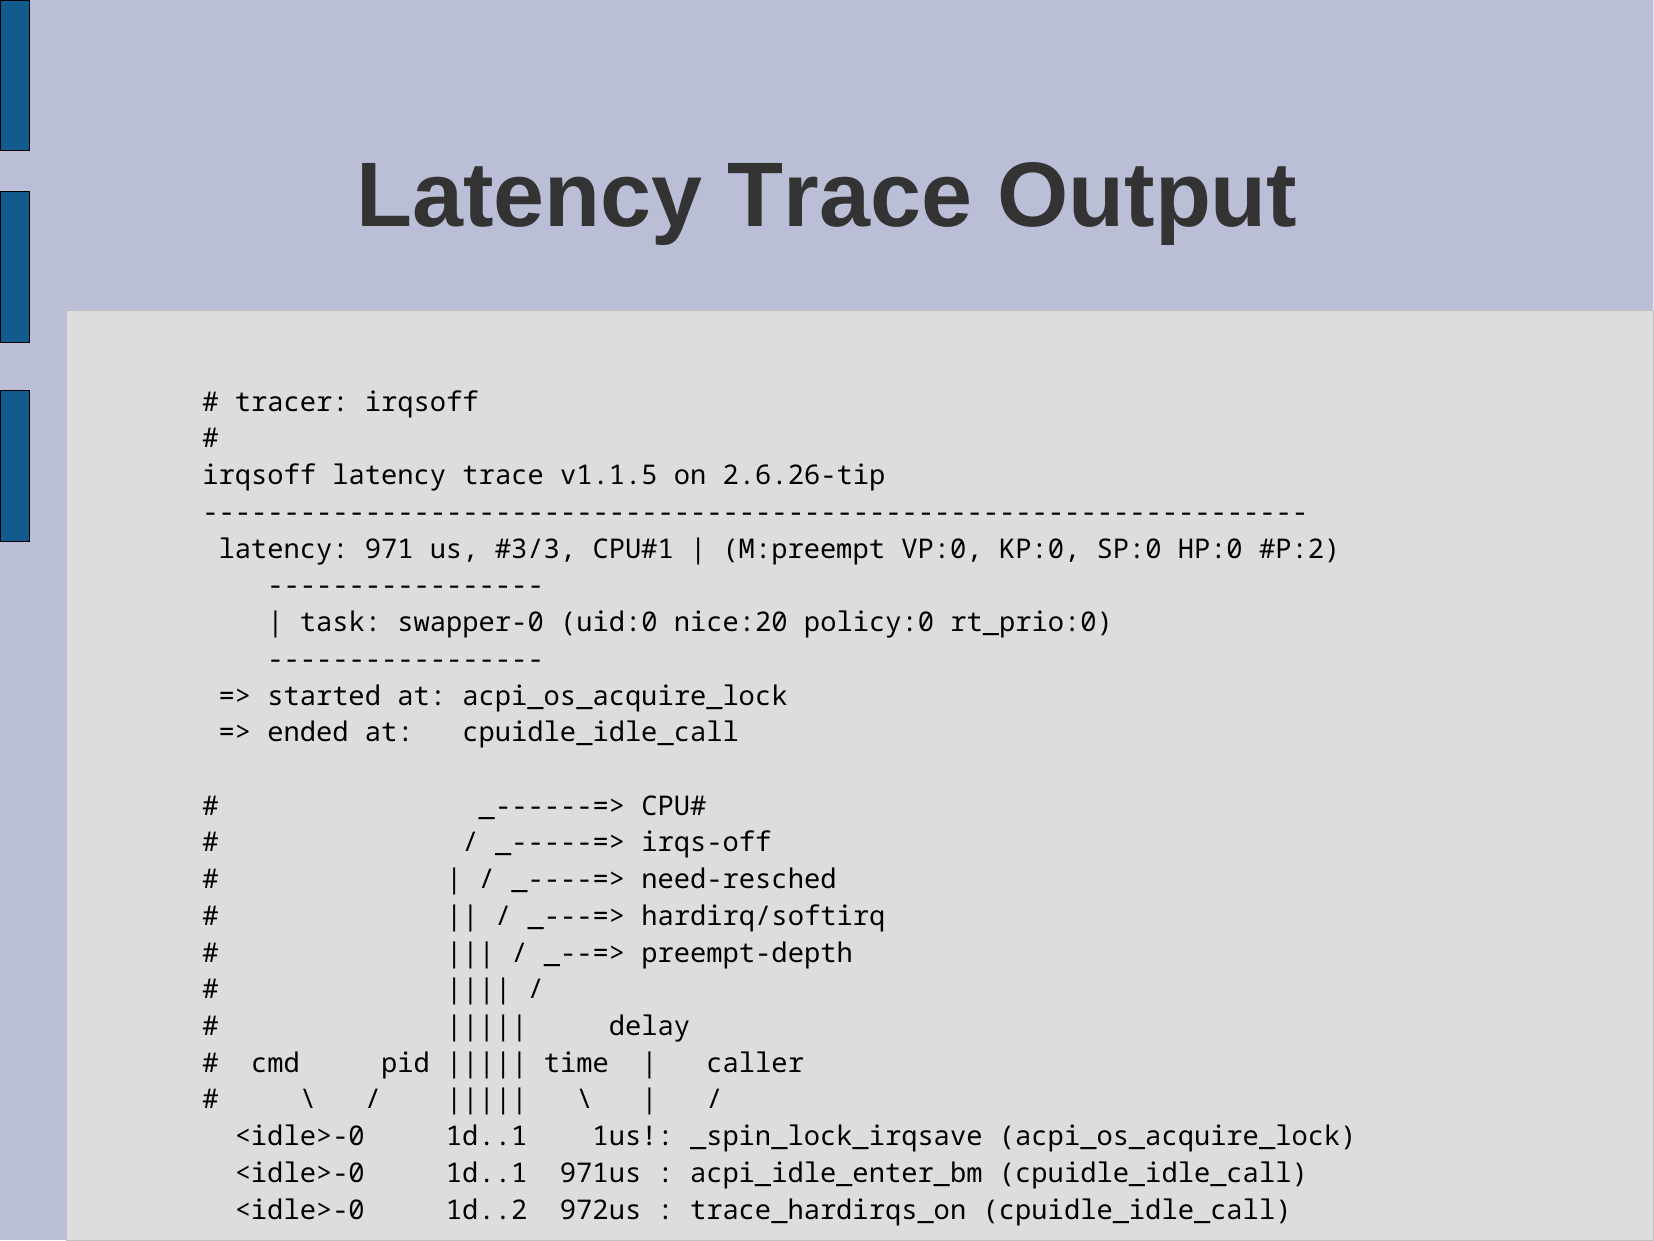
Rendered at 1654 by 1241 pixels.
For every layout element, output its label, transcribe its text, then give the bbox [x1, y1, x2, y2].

title Latency Trace Output [121, 91, 1534, 299]
text_box # tracer: irqsoff # irqsoff latency trace v1.1.5 on 2.6.26-tip -------------------------------------------------------------------- latency: 971 us, #3/3, CPU#1 | (M:preempt VP:0, KP:0, SP:0 HP:0 #P:2) ----------------- | task: swapper-0 (uid:0 nice:20 policy:0 rt_prio:0) ----------------- => started at: acpi_os_acquire_lock => ended at: cpuidle_idle_call # _------=> CPU# # / _-----=> irqs-off # | / _----=> need-resched # || / _---=> hardirq/softirq # ||| / _--=> preempt-depth # |||| / # ||||| delay # cmd pid ||||| time | caller # \ / ||||| \ | / <idle>-0 1d..1 1us!: _spin_lock_irqsave (acpi_os_acquire_lock) <idle>-0 1d..1 971us : acpi_idle_enter_bm (cpuidle_idle_call) <idle>-0 1d..2 972us : trace_hardirqs_on (cpuidle_idle_call) [187, 375, 1501, 1088]
